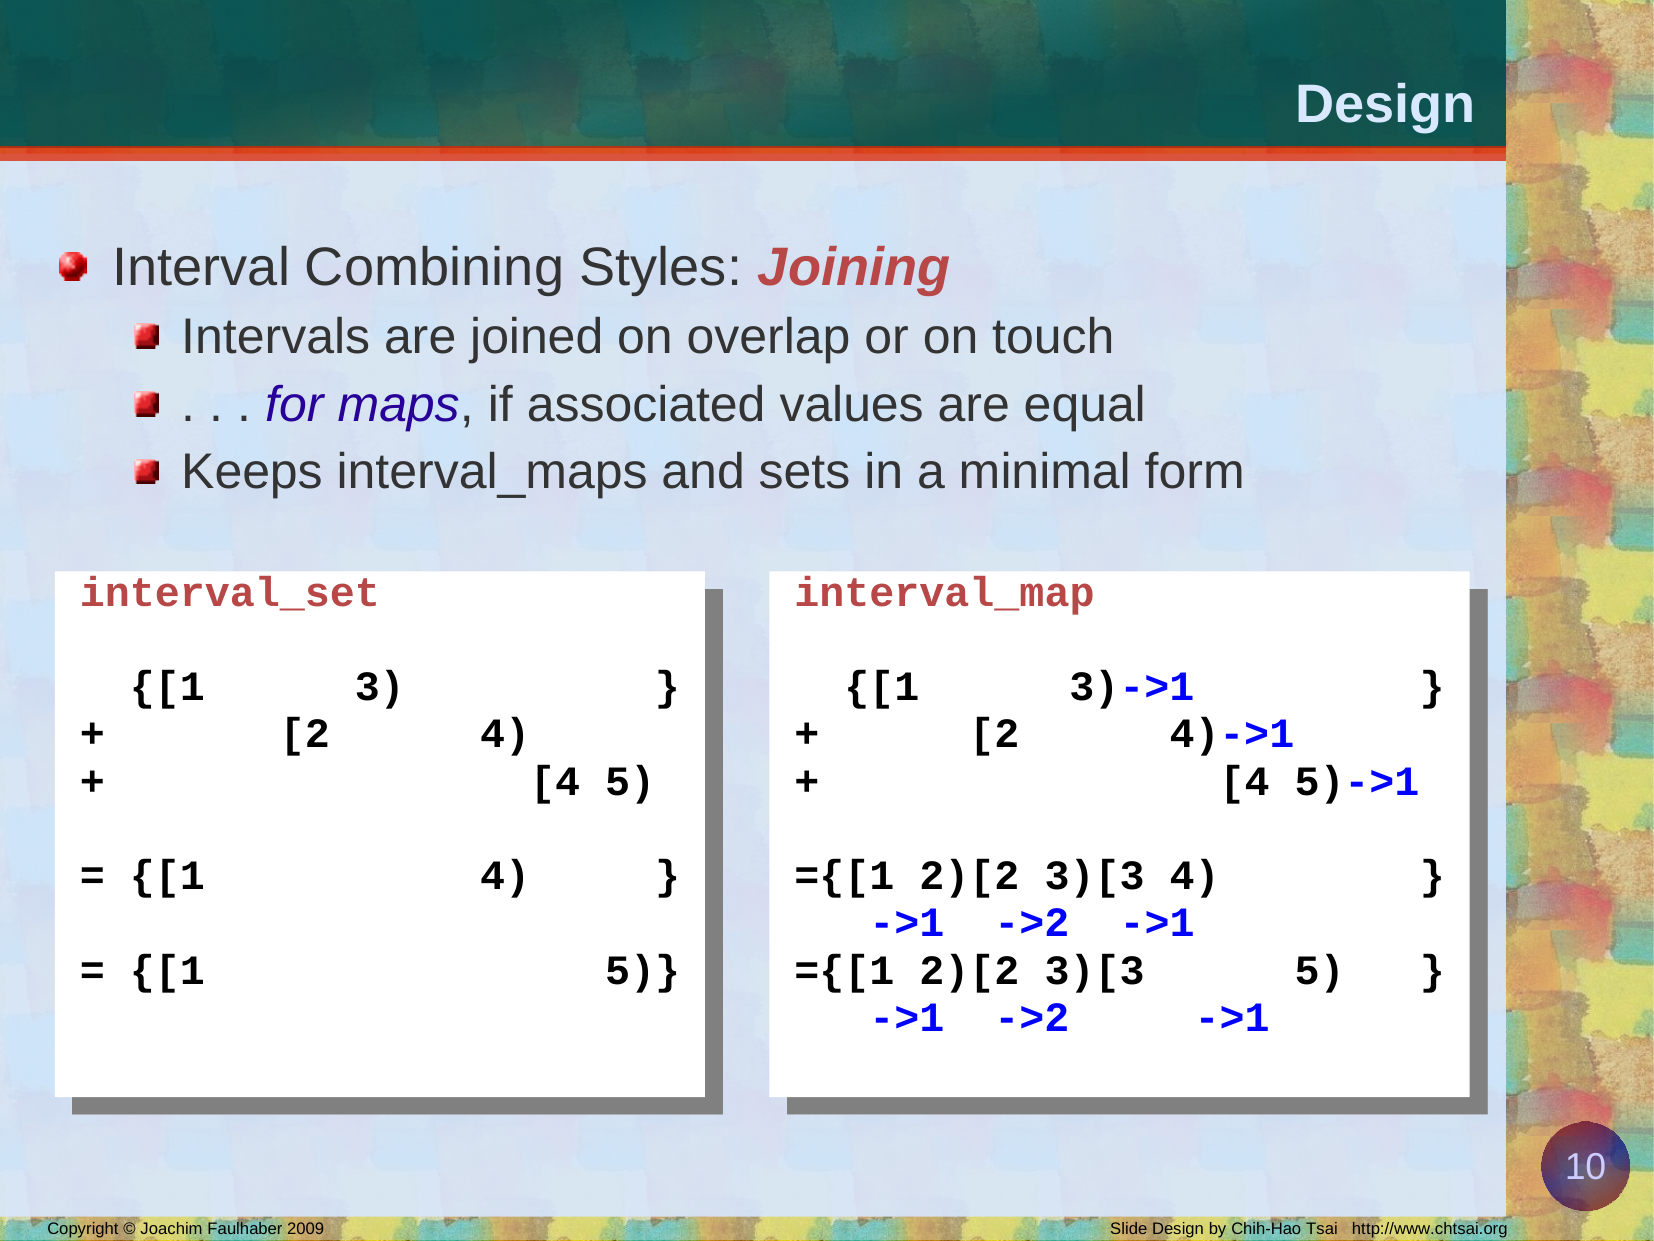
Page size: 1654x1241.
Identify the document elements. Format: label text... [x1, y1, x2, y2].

text_box interval_set {[1 3) } + [2 4) + [4 5) = {[1 4) } = {[1 5)} [54, 571, 705, 1098]
title Design [29, 59, 1477, 148]
list Interval Combining Styles: Joining Intervals are joined on overlap or on touch . . . for maps, if associated values are equal Keeps interval_maps and sets in a minimal form [59, 236, 1418, 577]
text_box interval_map {[1 3)->1 } + [2 4)->1 + [4 5)->1 ={[1 2)[2 3)[3 4) } ->1 ->2 ->1 ={[1 2)[2 3)[3 5) } ->1 ->2 ->1 [769, 571, 1470, 1098]
